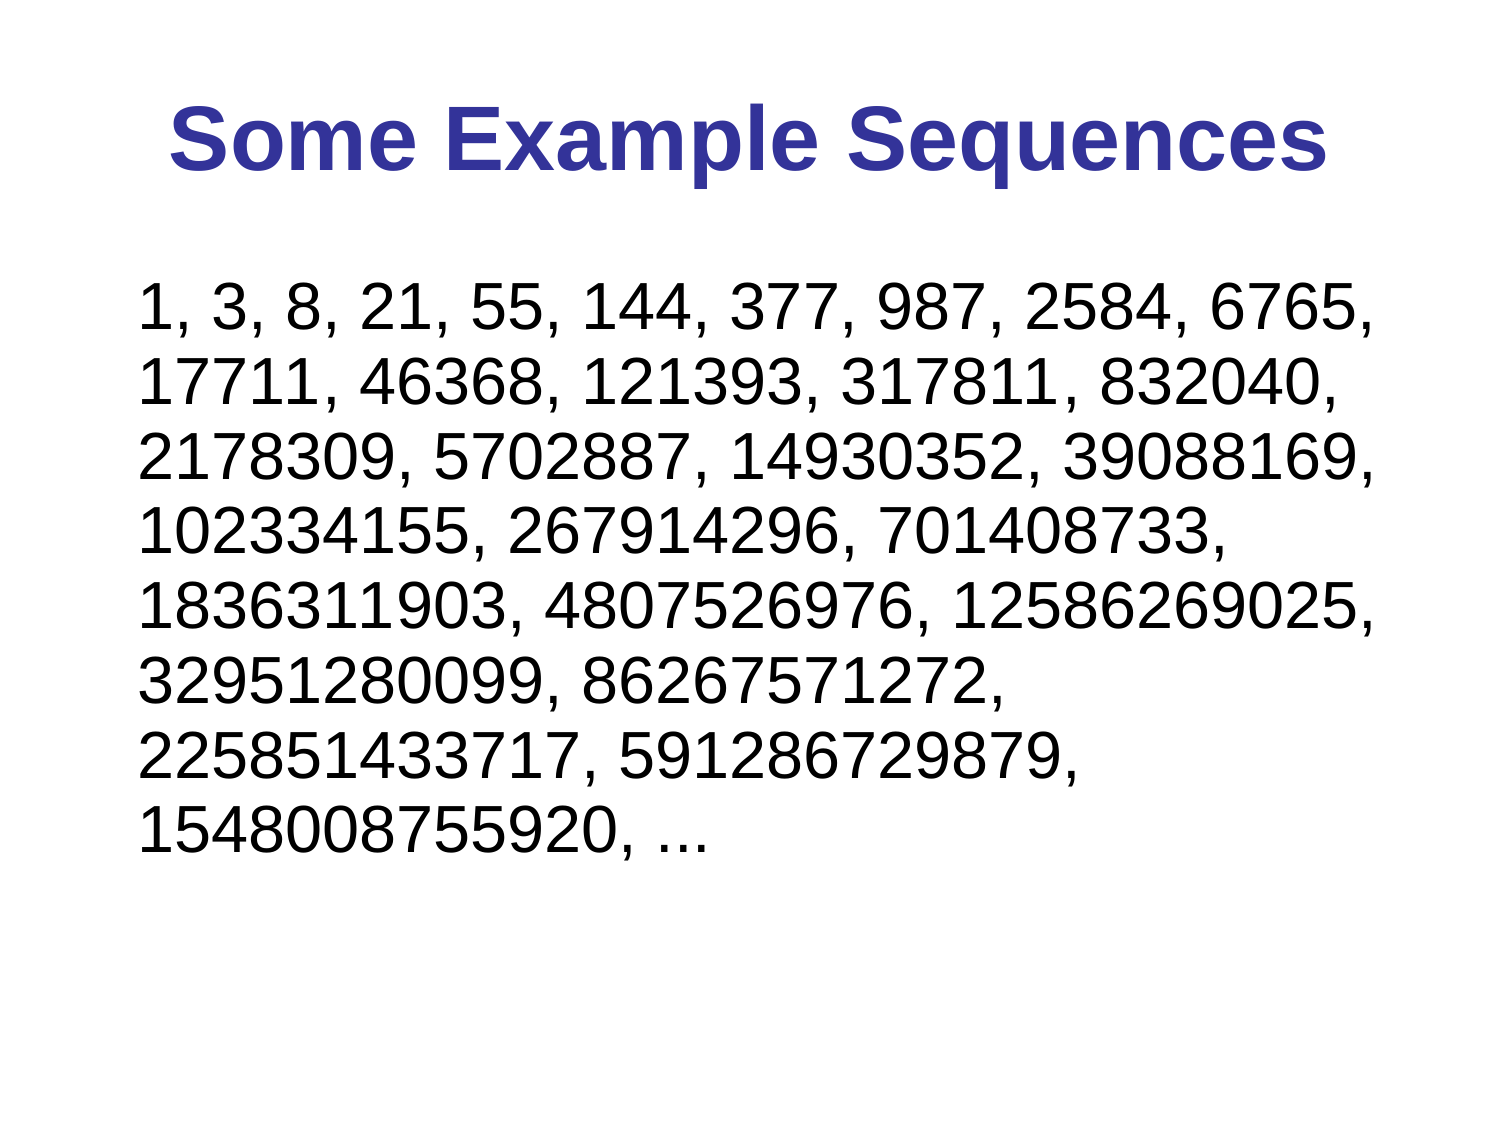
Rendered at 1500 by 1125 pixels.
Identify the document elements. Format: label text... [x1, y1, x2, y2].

list 1, 3, 8, 21, 55, 144, 377, 987, 2584, 6765, 17711, 46368, 121393, 317811, 832040, 2178309, 5702887, 14930352, 39088169, 102334155, 267914296, 701408733, 1836311903, 4807526976, 12586269025, 32951280099, 86267571272, 225851433717, 591286729879, 1548008755920, ... [67, 261, 1418, 1004]
title Some Example Sequences [75, 45, 1426, 233]
